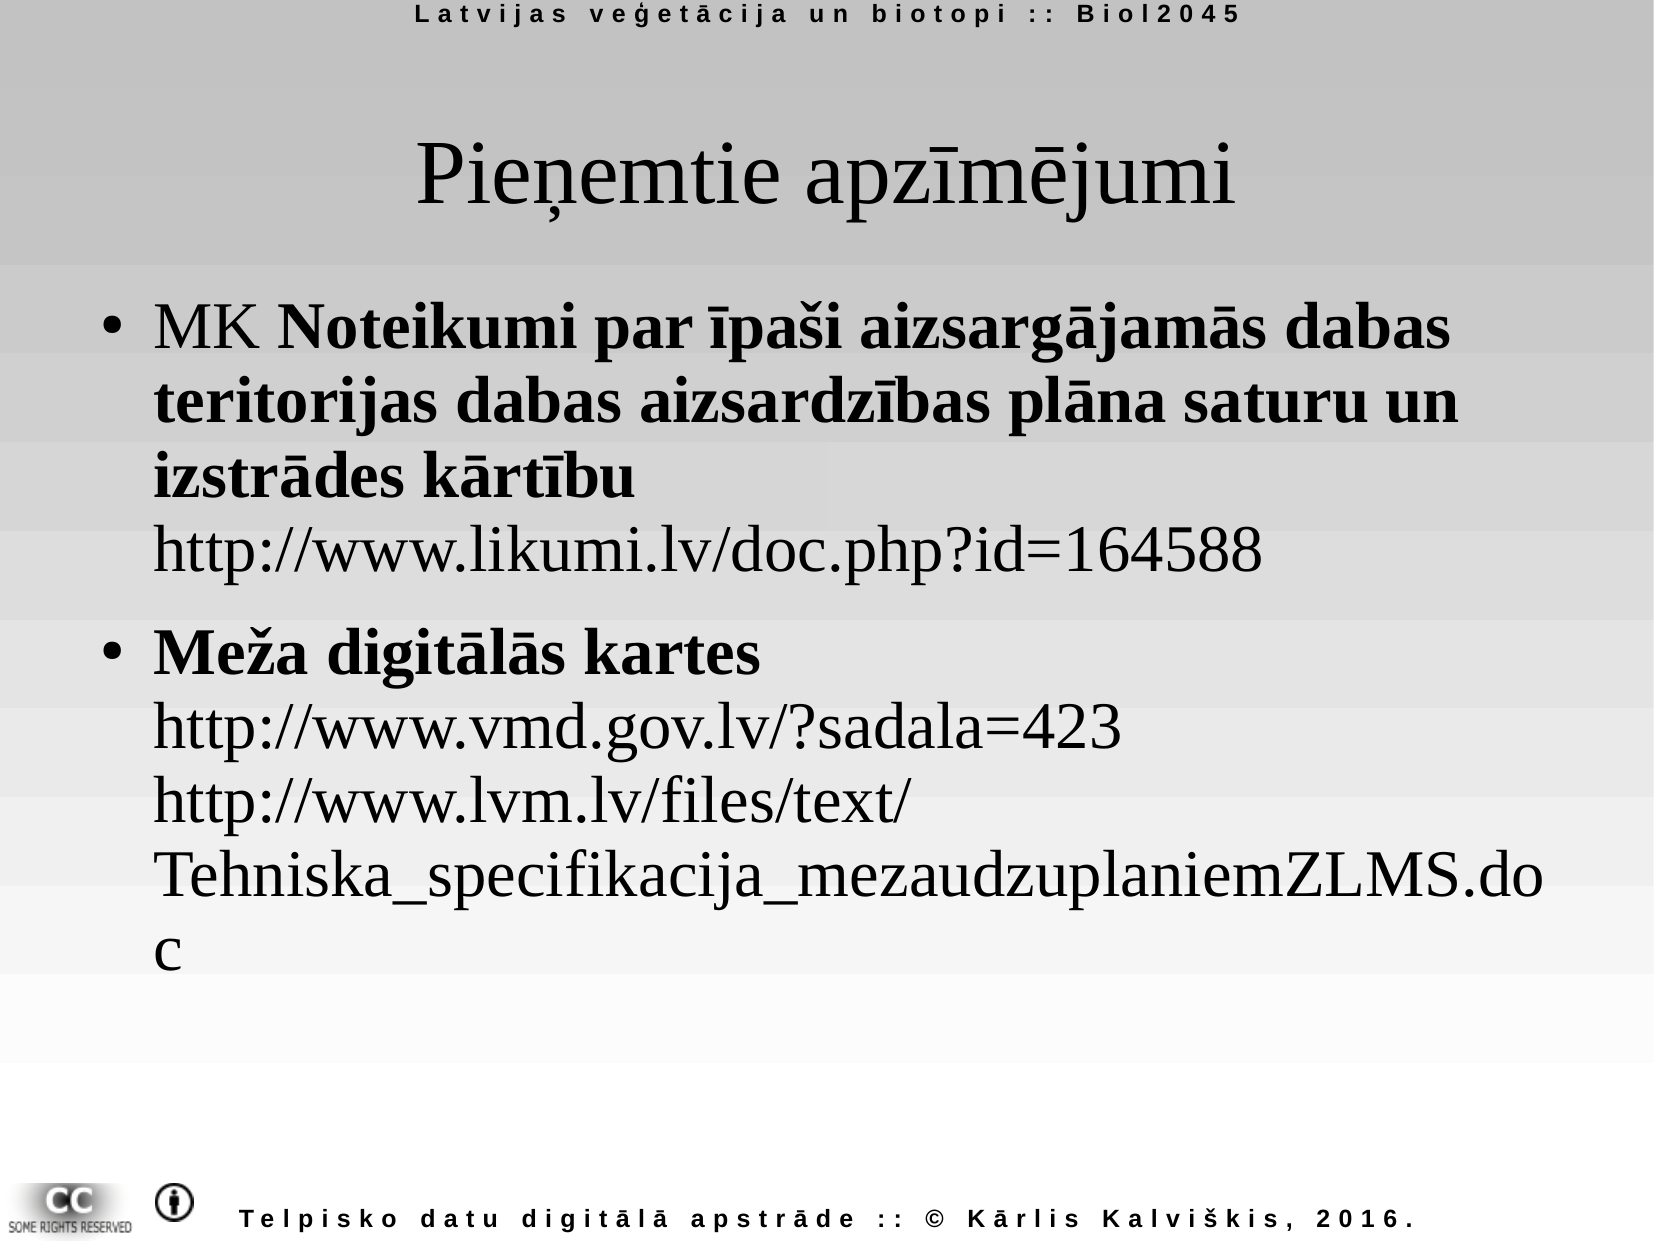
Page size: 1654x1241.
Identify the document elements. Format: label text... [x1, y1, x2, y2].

picture [0, 0, 1654, 1241]
list MK Noteikumi par īpaši aizsargājamās dabas teritorijas dabas aizsardzības plāna saturu un izstrādes kārtību http://www.likumi.lv/doc.php?id=164588 Meža digitālās kartes http://www.vmd.gov.lv/?sadala=423 http://www.lvm.lv/files/text/Tehniska_specifikacija_mezaudzuplaniemZLMS.doc [82, 289, 1571, 1113]
title Pieņemtie apzīmējumi [29, 49, 1625, 296]
